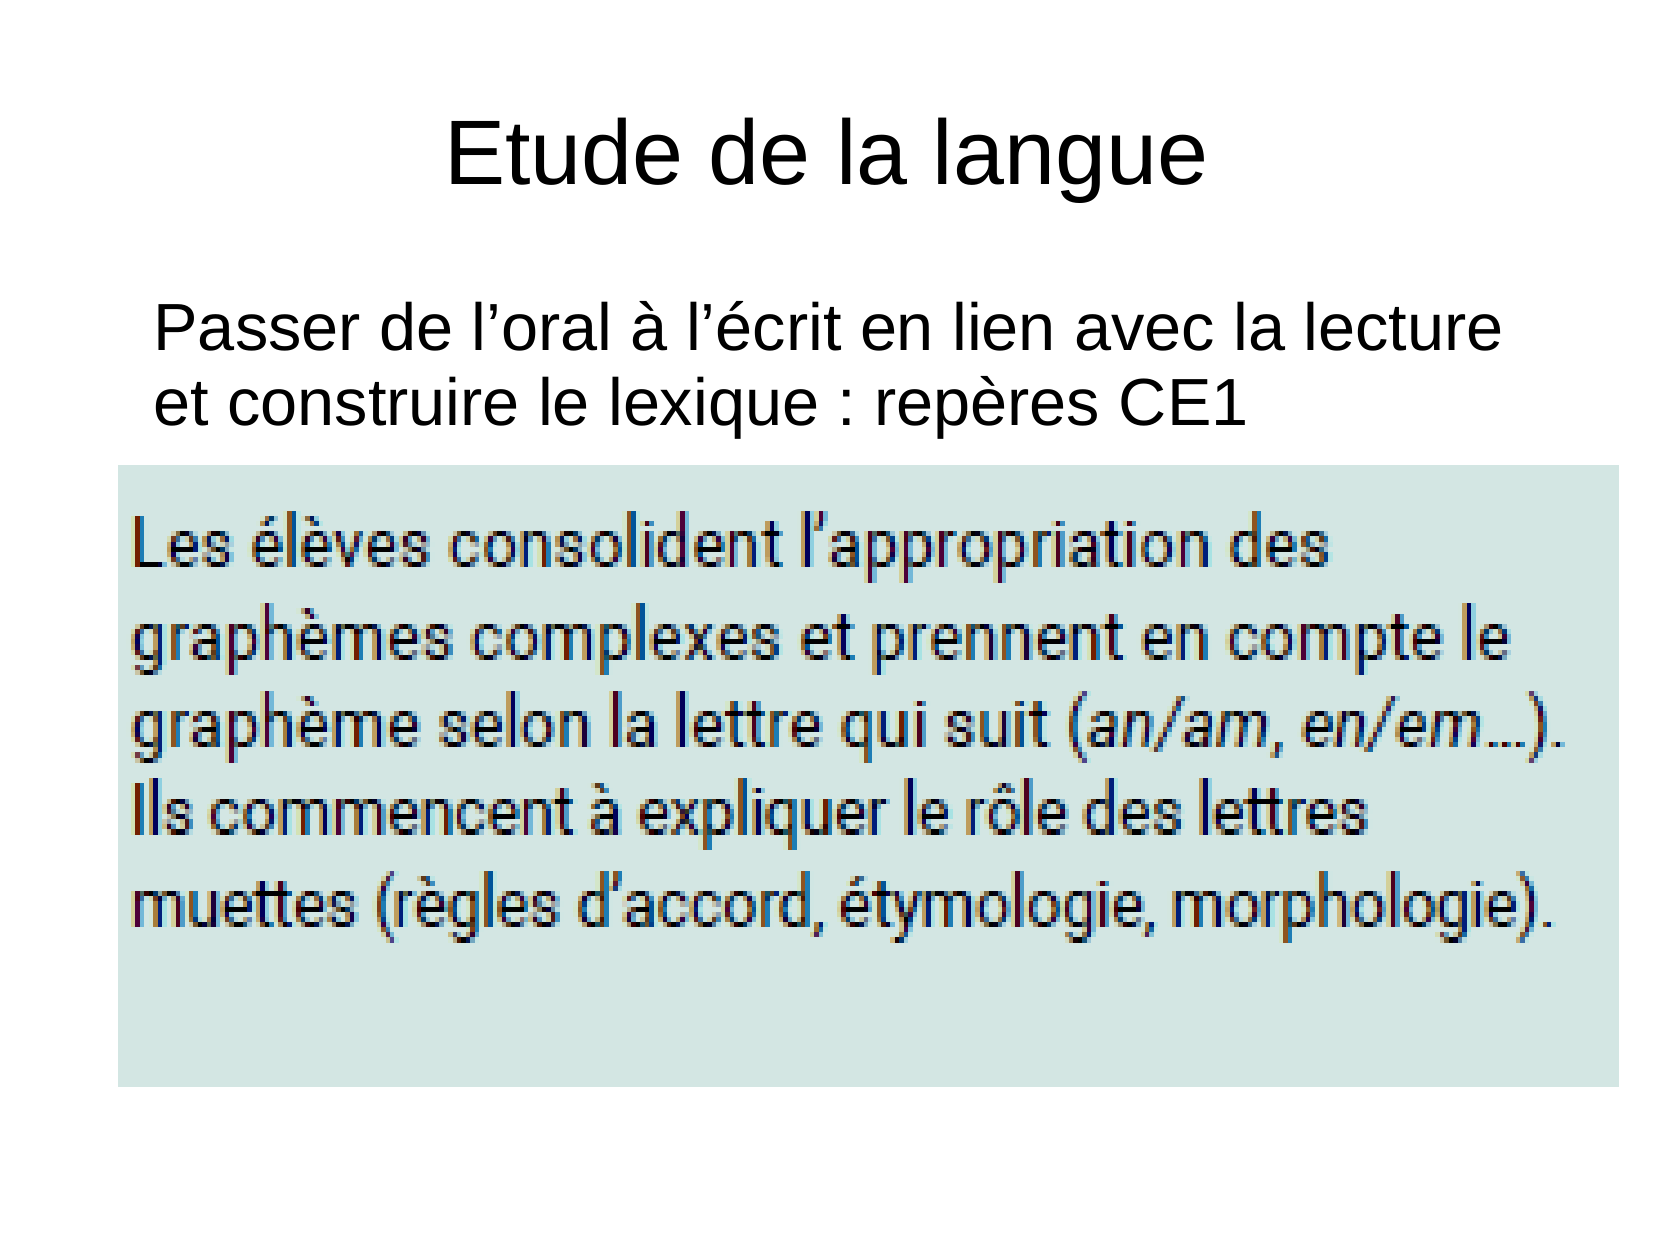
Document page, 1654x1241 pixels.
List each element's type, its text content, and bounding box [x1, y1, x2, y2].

title Etude de la langue [82, 49, 1571, 257]
picture [118, 465, 1619, 1087]
list Passer de l’oral à l’écrit en lien avec la lecture et construire le lexique : repères CE1 [82, 290, 1571, 1010]
